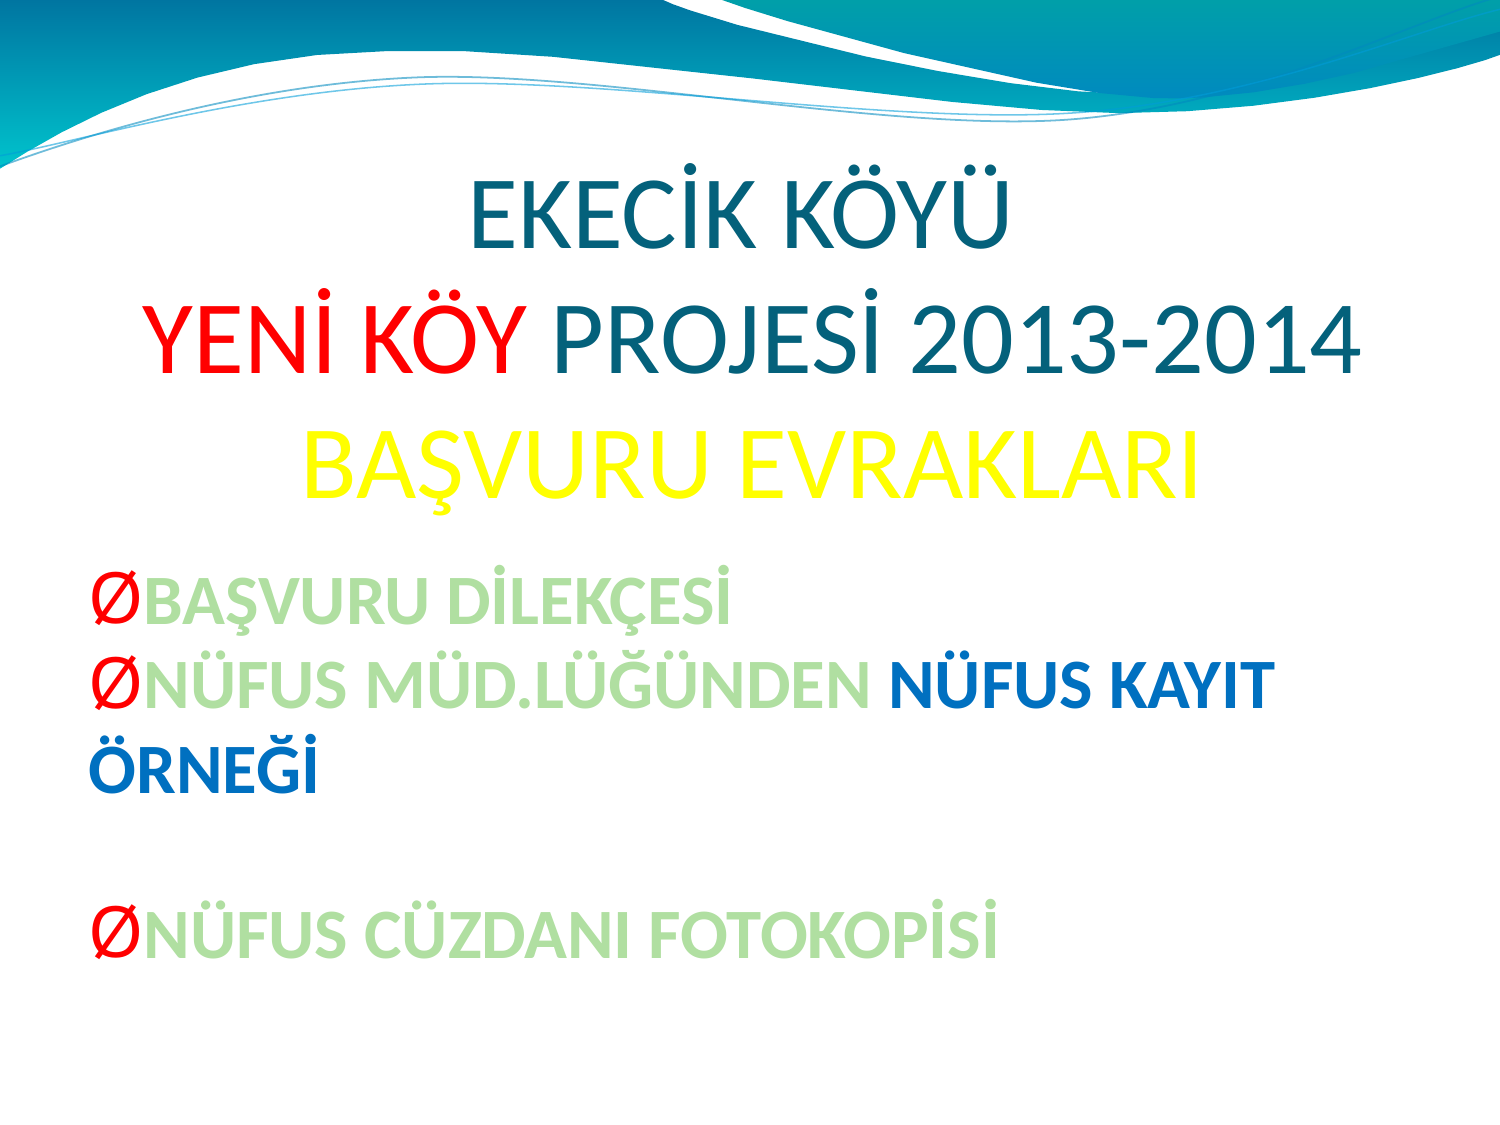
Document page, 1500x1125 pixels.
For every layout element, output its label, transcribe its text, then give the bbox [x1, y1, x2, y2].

text_box BAŞVURU DİLEKÇESİ (SİTEDEN ALINABİLİR) NÜFUS MÜD.LÜĞÜNDEN NÜFUS KAYIT ÖRNEĞİNÜNÜFUS MÜDÜRLÜKLERİNDEN ALINACAK) NÜFUS CÜZDANI FOTOKOPİSİ ARKALI ÖNLÜ) [88, 561, 1419, 1046]
title EKECİK KÖYÜ YENİ KÖY PROJESİ 2013-2014 BAŞVURU EVRAKLARI [87, 90, 1418, 575]
